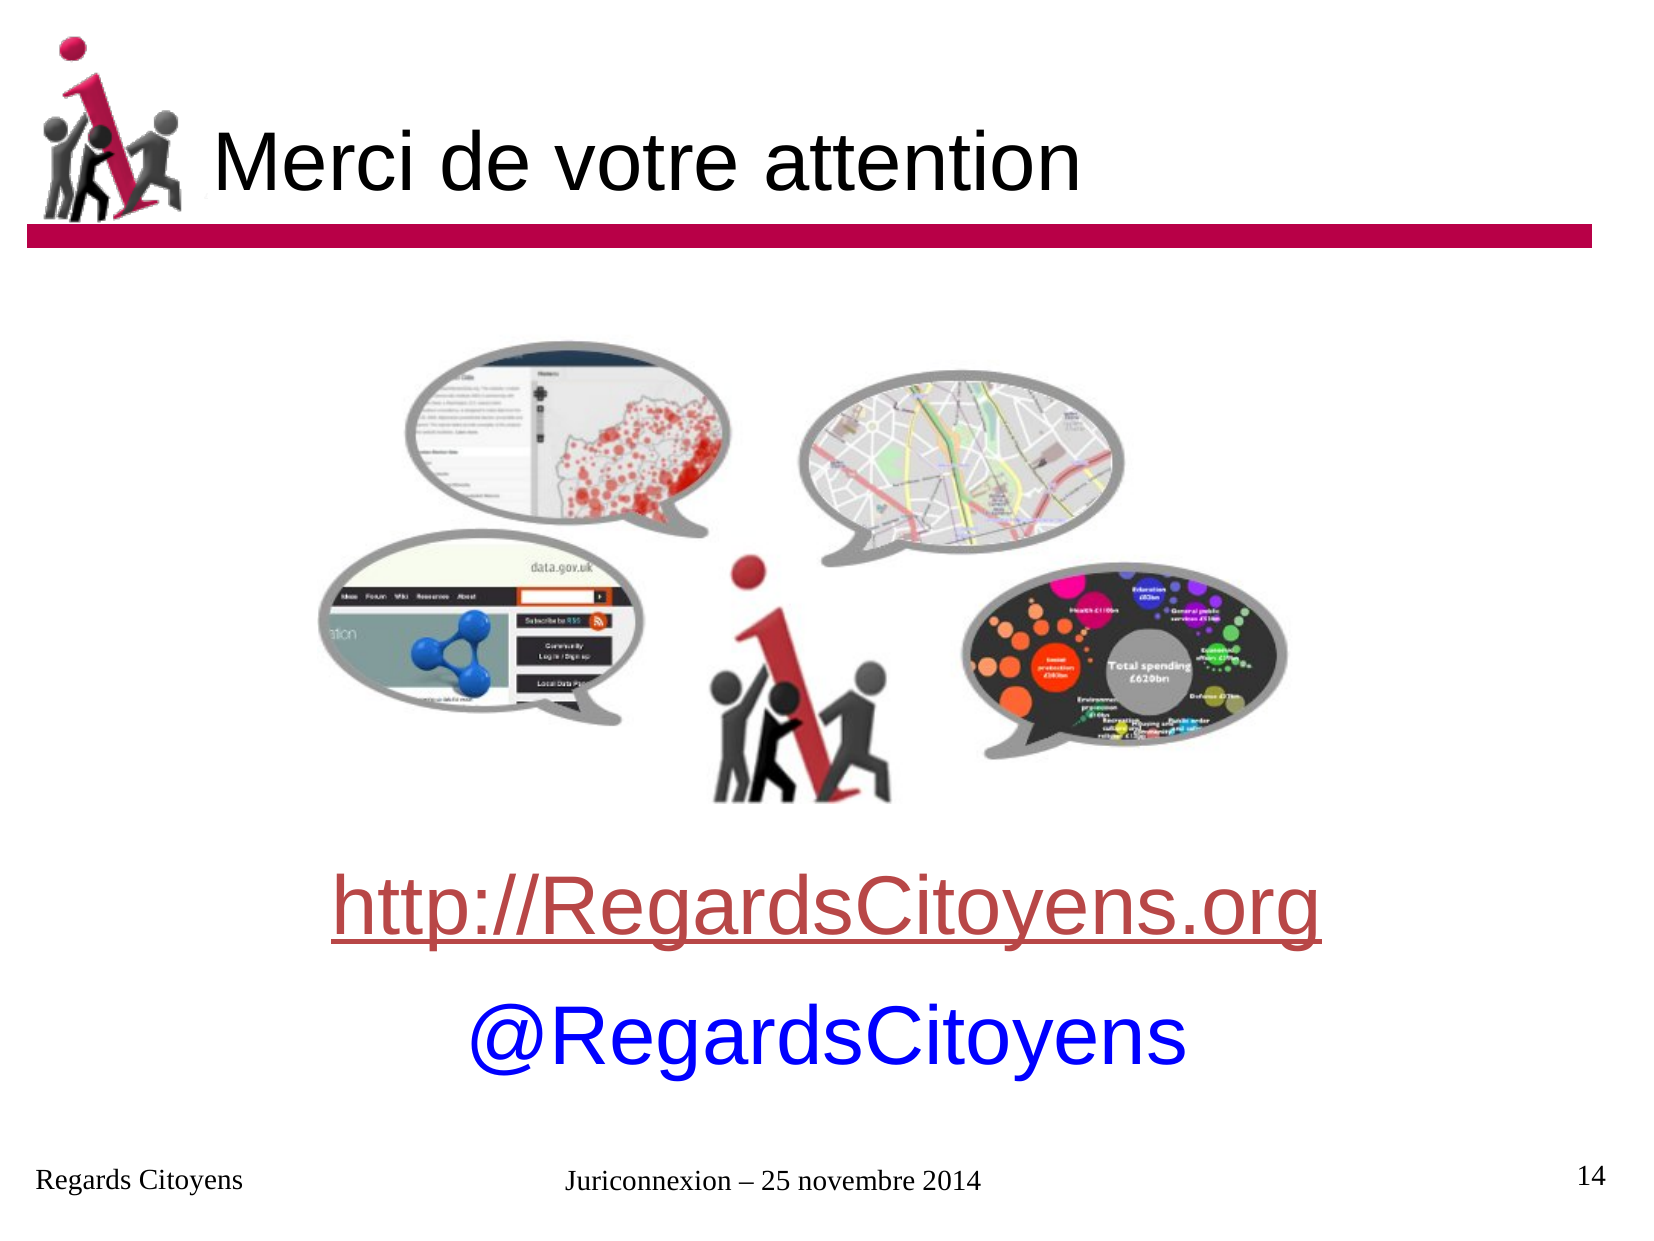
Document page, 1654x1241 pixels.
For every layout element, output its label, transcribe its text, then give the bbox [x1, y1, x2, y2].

subtitle http://RegardsCitoyens.org @RegardsCitoyens [82, 836, 1571, 1106]
picture [27, 31, 208, 224]
picture [317, 311, 1300, 804]
title Merci de votre attention [212, 58, 1595, 266]
